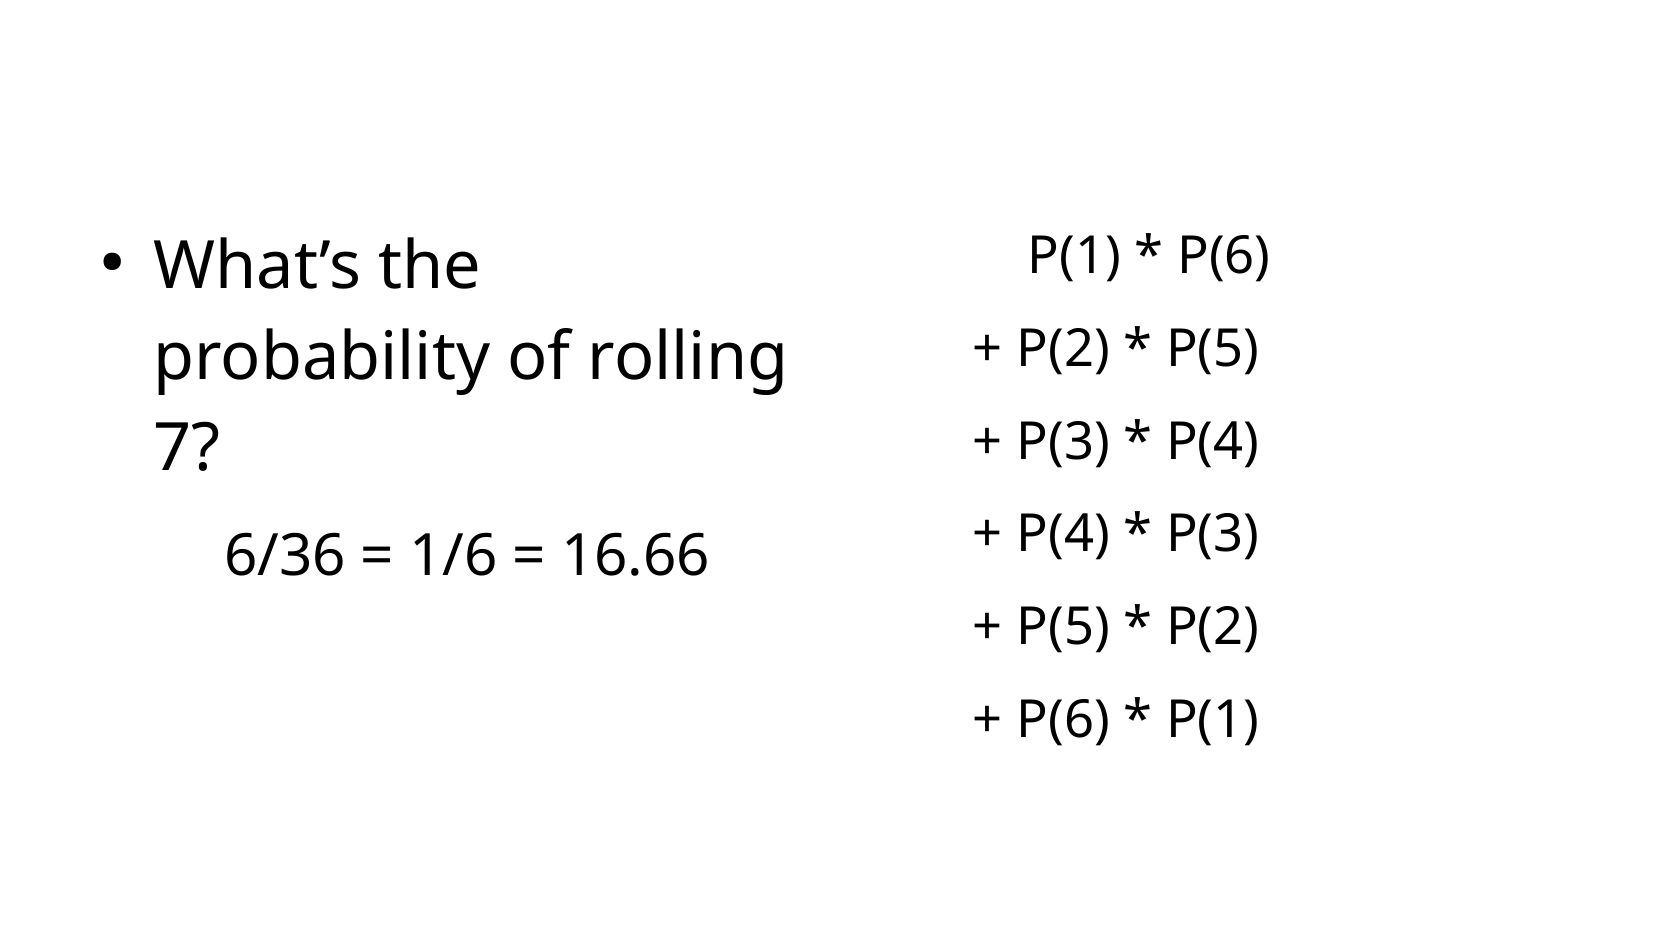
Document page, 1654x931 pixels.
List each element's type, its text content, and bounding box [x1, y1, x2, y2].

list What’s the probability of rolling 7? 6/36 = 1/6 = 16.66 [82, 217, 809, 758]
list P(1) * P(6) + P(2) * P(5) + P(3) * P(4) + P(4) * P(3) + P(5) * P(2) + P(6) * P(1) [845, 217, 1572, 758]
